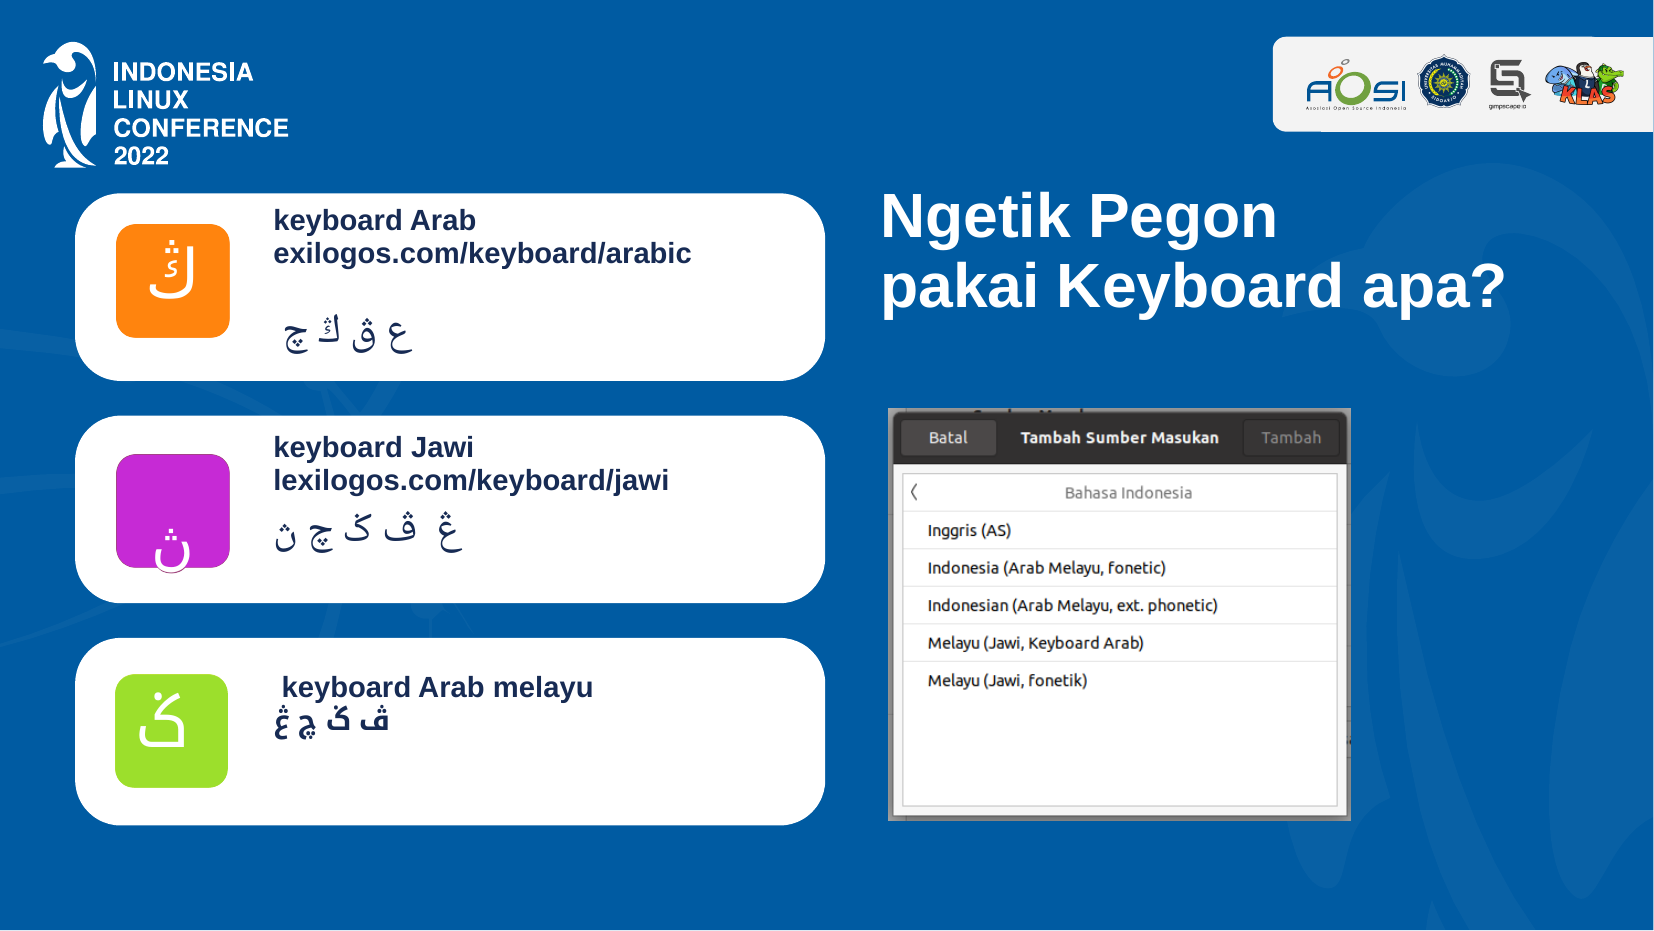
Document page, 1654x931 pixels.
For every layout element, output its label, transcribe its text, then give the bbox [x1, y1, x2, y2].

text_box ݢ [115, 674, 228, 788]
picture [1417, 54, 1471, 108]
text_box [75, 193, 826, 381]
picture [888, 408, 1351, 821]
text_box ڽ [116, 454, 230, 568]
text_box ڭ [116, 224, 230, 338]
text_box [75, 637, 826, 826]
text_box keyboard Arab melayu ڤ ݢ چ ڠ [237, 675, 788, 799]
text_box keyboard Arab exilogos.com/keyboard/arabic ع ڨ ڭ چ [237, 204, 788, 430]
text_box keyboard Jawi lexilogos.com/keyboard/jawi ڠ ڤ ݢ چ ڽ [237, 430, 788, 601]
title Ngetik Pegon pakai Keyboard apa? [880, 181, 1593, 321]
text_box [75, 415, 826, 604]
picture [1545, 62, 1624, 105]
